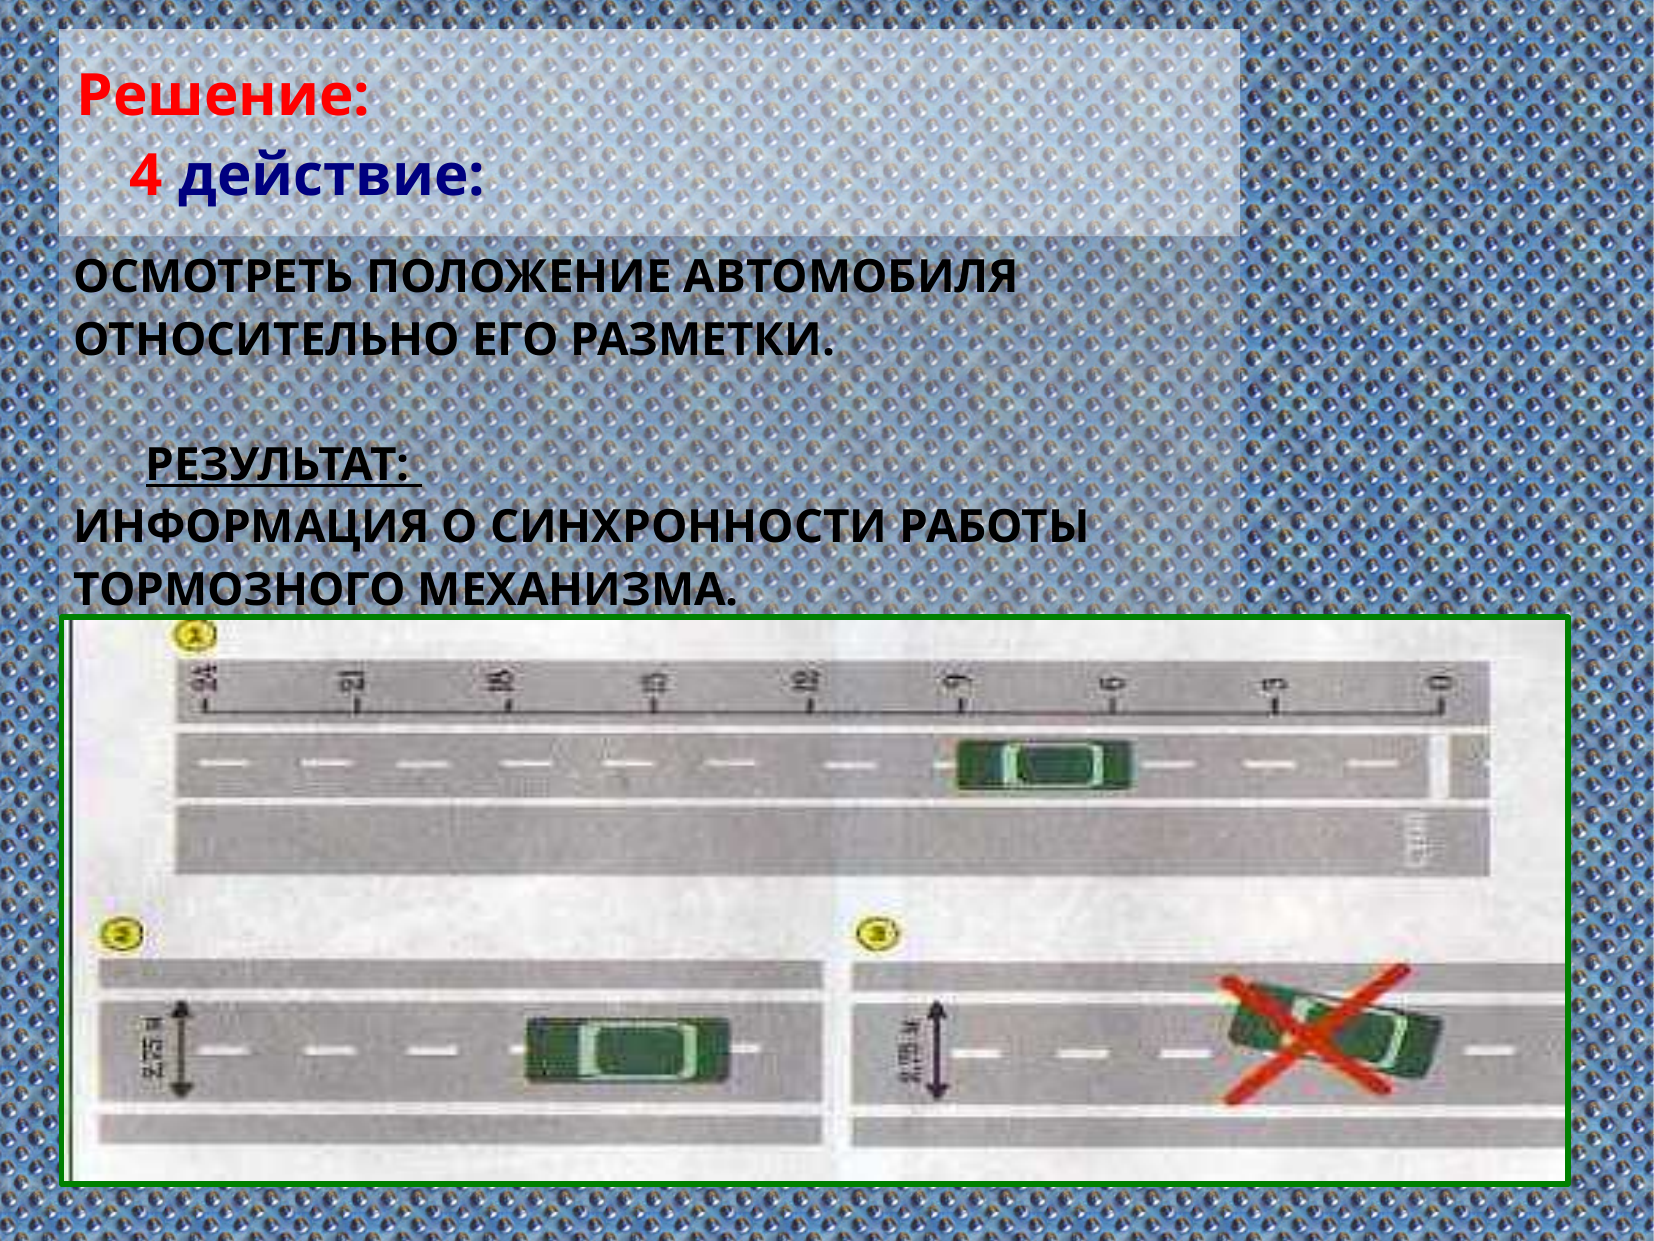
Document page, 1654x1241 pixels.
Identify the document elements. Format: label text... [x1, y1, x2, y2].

picture [0, 0, 1654, 1241]
text_box ОСМОТРЕТЬ ПОЛОЖЕНИЕ АВТОМОБИЛЯ ОТНОСИТЕЛЬНО ЕГО РАЗМЕТКИ. РЕЗУЛЬТАТ: ИНФОРМАЦИЯ О СИНХРОННОСТИ РАБОТЫ ТОРМОЗНОГО МЕХАНИЗМА. [59, 236, 1241, 614]
title Решение: 4 действие: [59, 29, 1241, 236]
